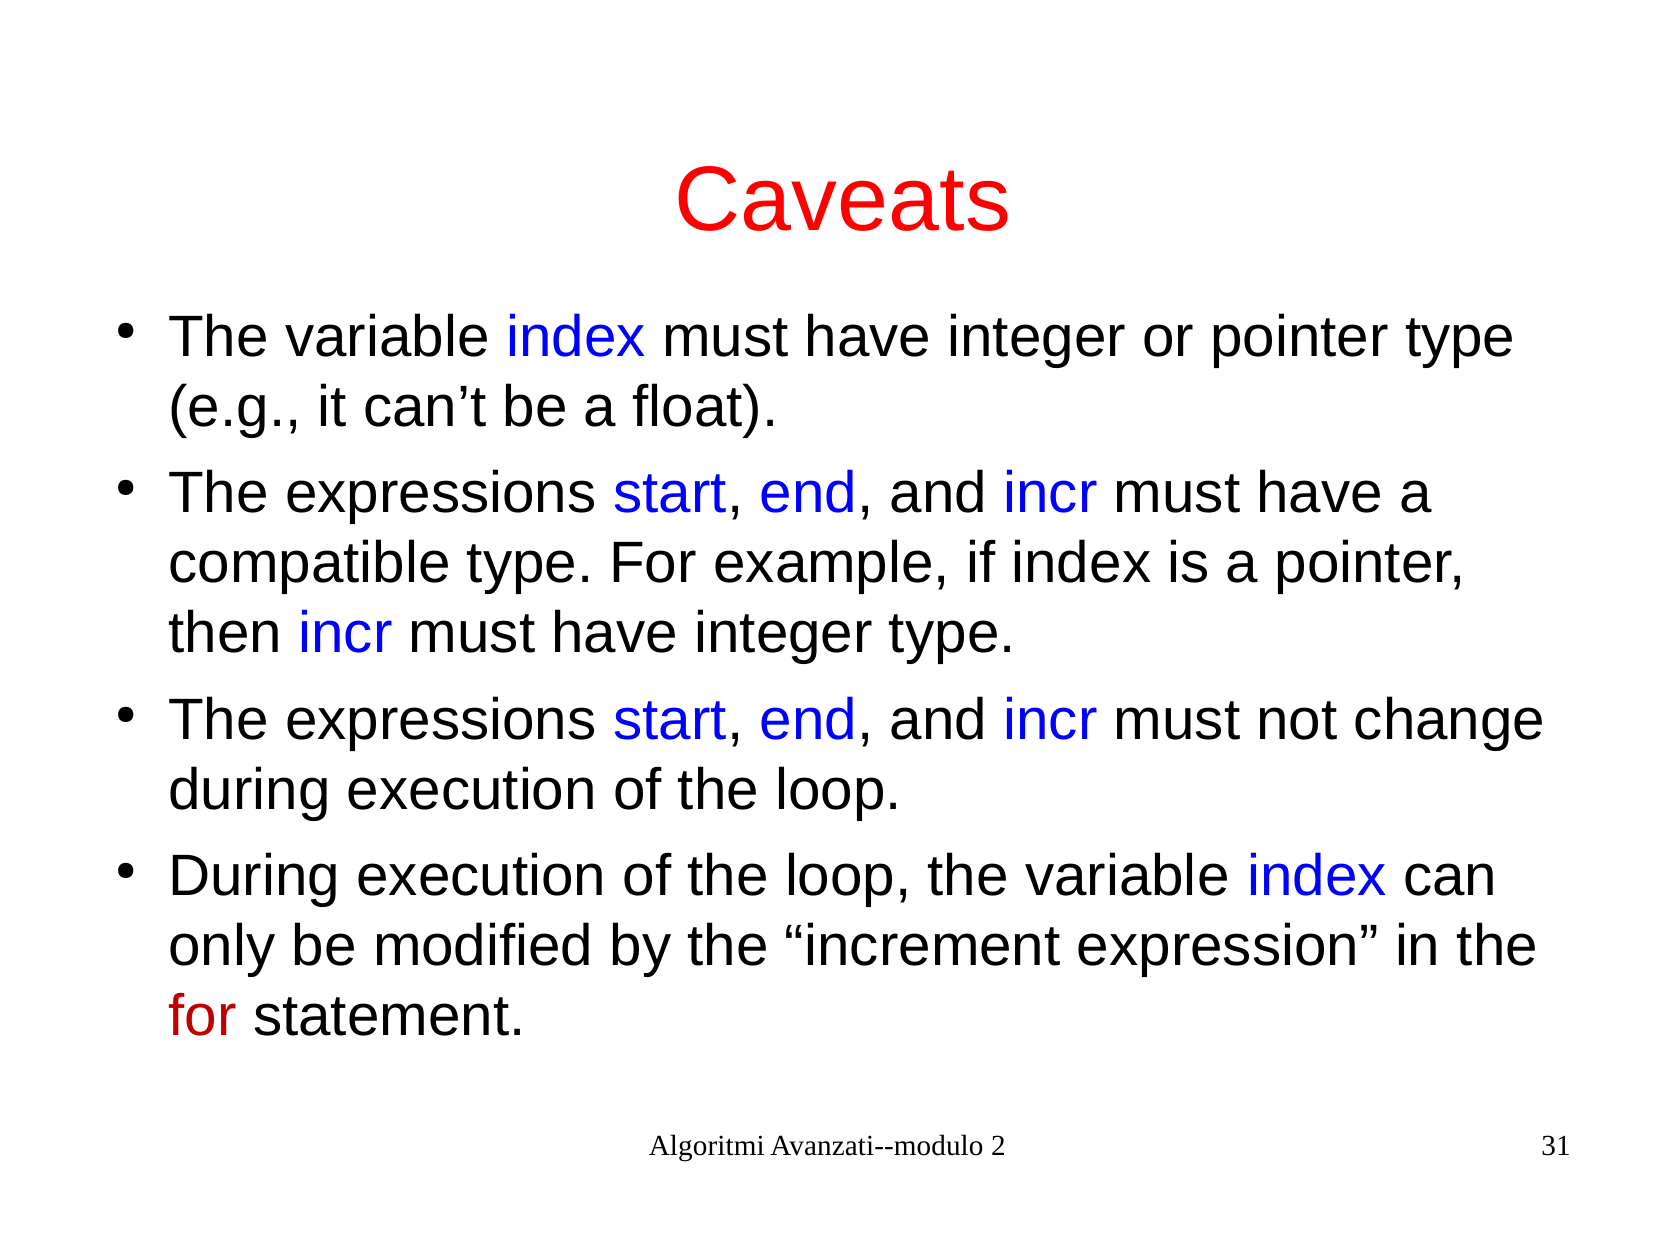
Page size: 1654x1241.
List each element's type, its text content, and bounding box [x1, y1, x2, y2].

title Caveats [82, 49, 1571, 257]
list The variable index must have integer or pointer type (e.g., it can’t be a float). The expressions start, end, and incr must have a compatible type. For example, if index is a pointer, then incr must have integer type. The expressions start, end, and incr must not change during execution of the loop. During execution of the loop, the variable index can only be modified by the “increment expression” in the for statement. [82, 290, 1571, 1109]
